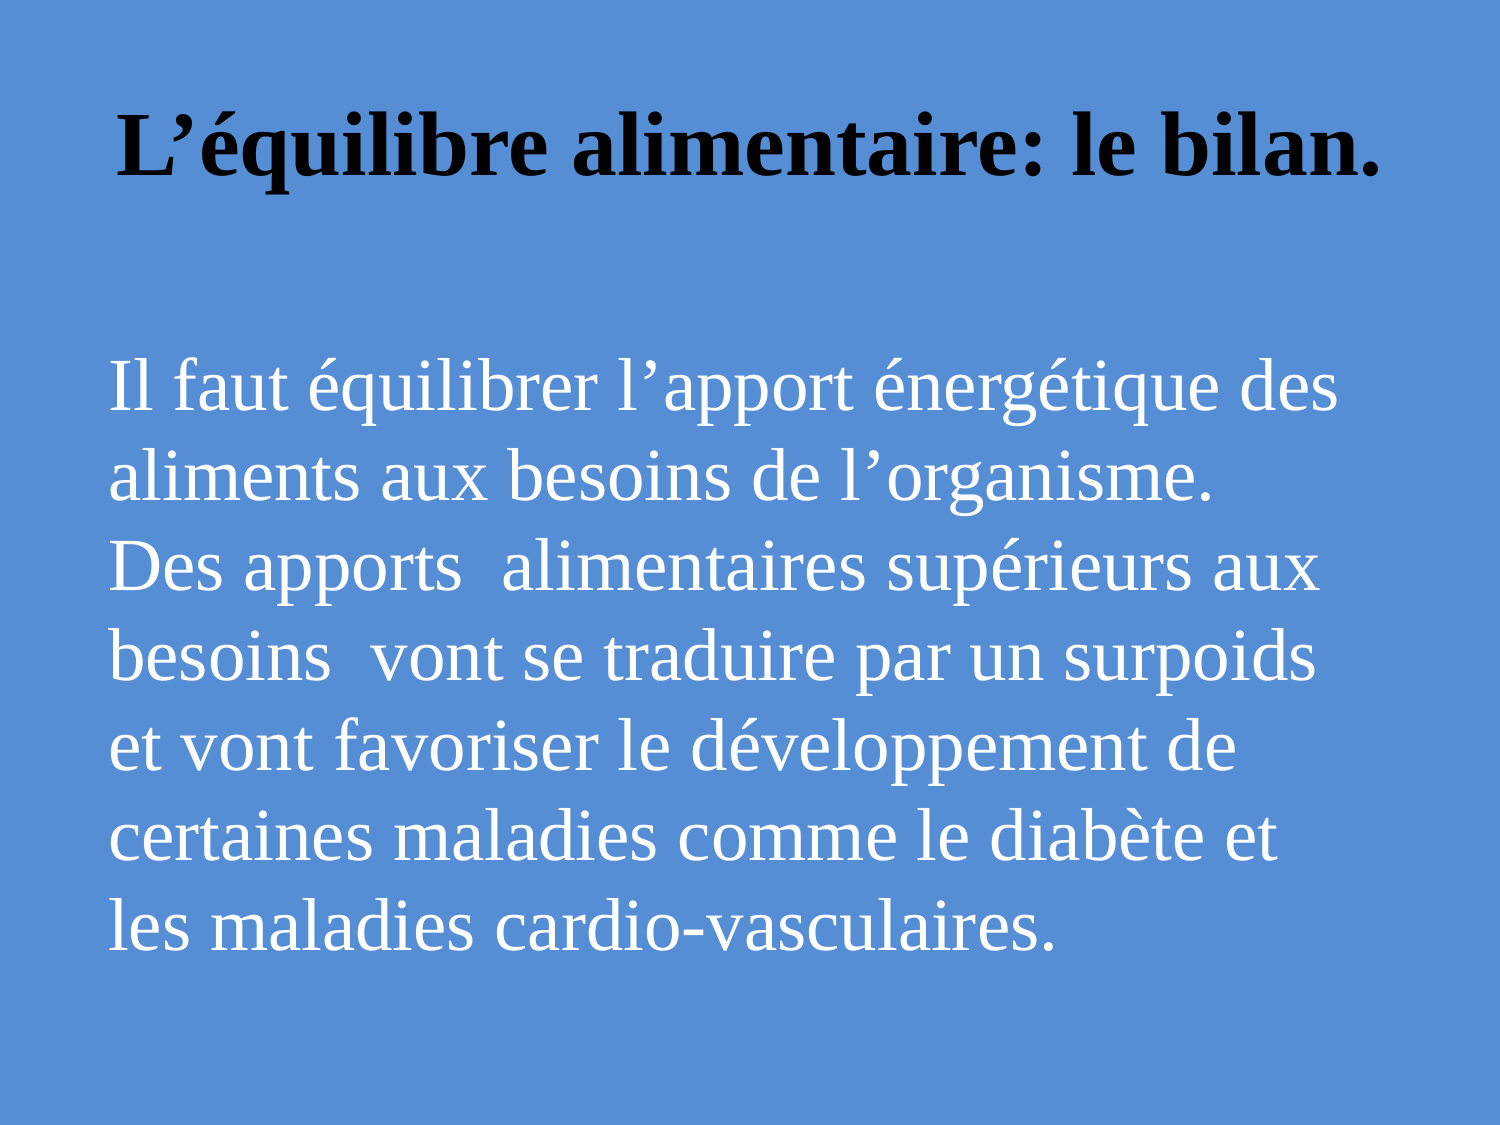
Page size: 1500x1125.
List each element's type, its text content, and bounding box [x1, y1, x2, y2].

title L’équilibre alimentaire: le bilan. [75, 45, 1425, 233]
text_box Il faut équilibrer l’apport énergétique des aliments aux besoins de l’organisme. Des apports alimentaires supérieurs aux besoins vont se traduire par un surpoids et vont favoriser le développement de certaines maladies comme le diabète et les maladies cardio-vasculaires. [93, 328, 1383, 973]
